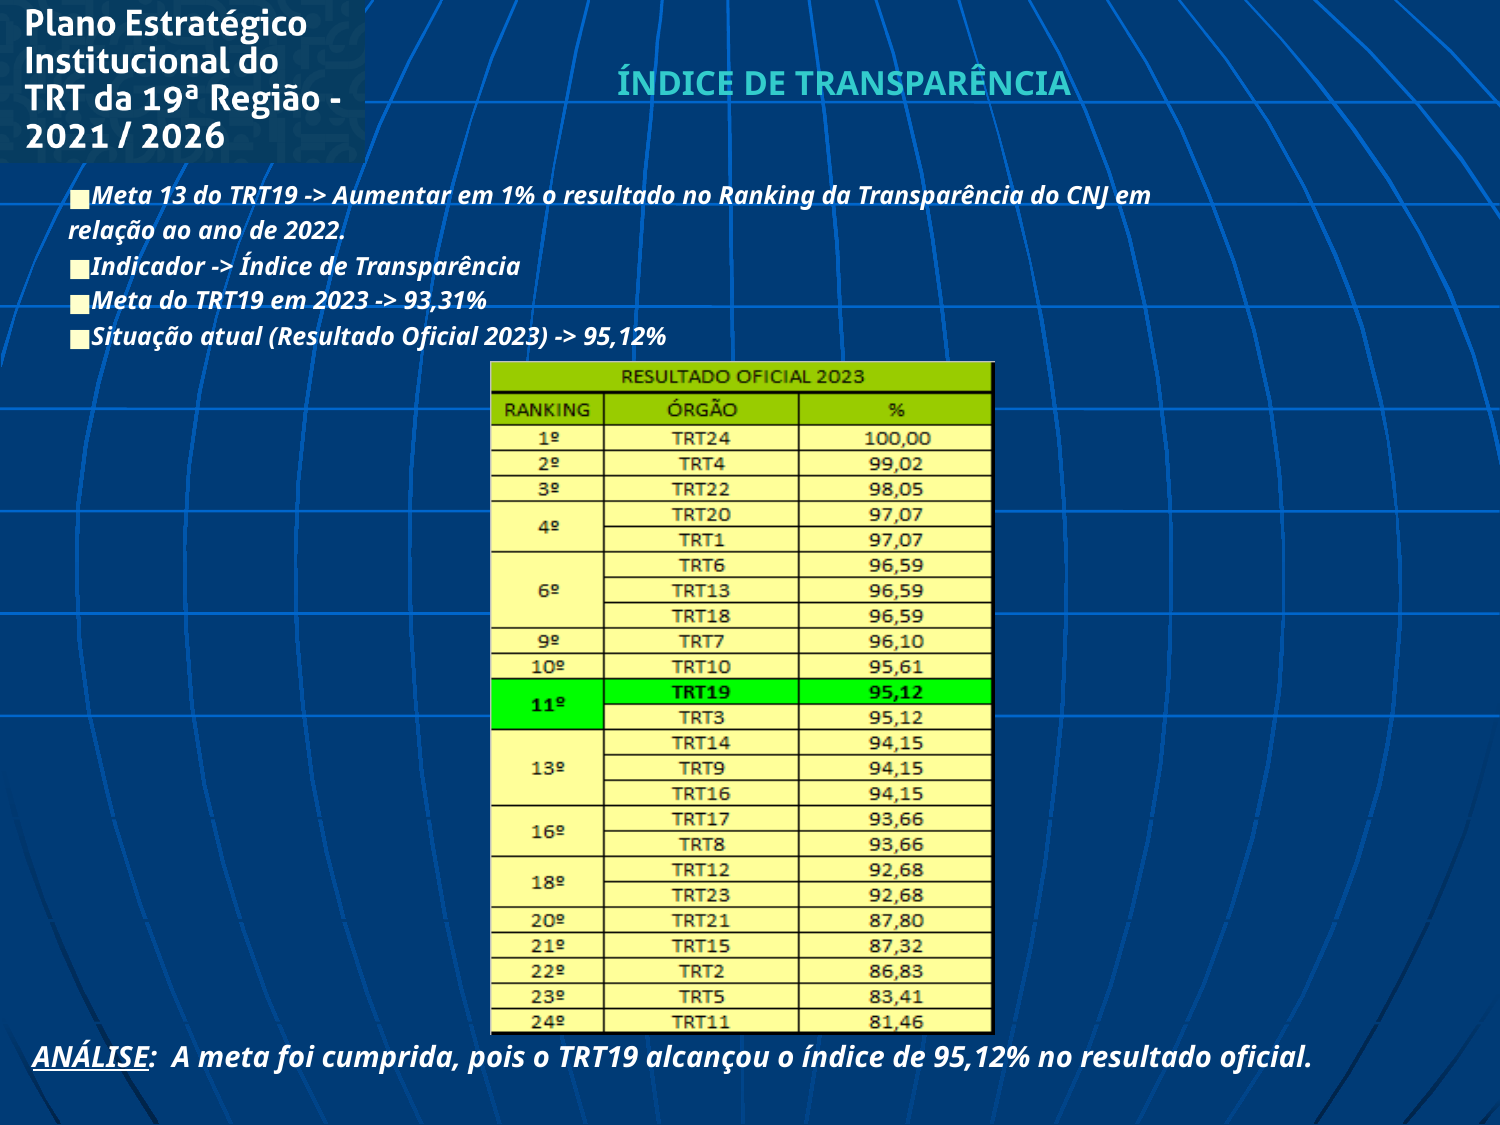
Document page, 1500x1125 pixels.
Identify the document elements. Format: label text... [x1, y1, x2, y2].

text_box Meta 13 do TRT19 -> Aumentar em 1% o resultado no Ranking da Transparência do CNJ em relação ao ano de 2022. Indicador -> Índice de Transparência Meta do TRT19 em 2023 -> 93,31% Situação atual (Resultado Oficial 2023) -> 95,12% [53, 172, 1459, 374]
text_box ANÁLISE: A meta foi cumprida, pois o TRT19 alcançou o índice de 95,12% no resultado oficial. [17, 1030, 1424, 1125]
picture [490, 361, 995, 1035]
text_box ÍNDICE DE TRANSPARÊNCIA [365, 54, 1448, 110]
picture [0, 0, 365, 163]
